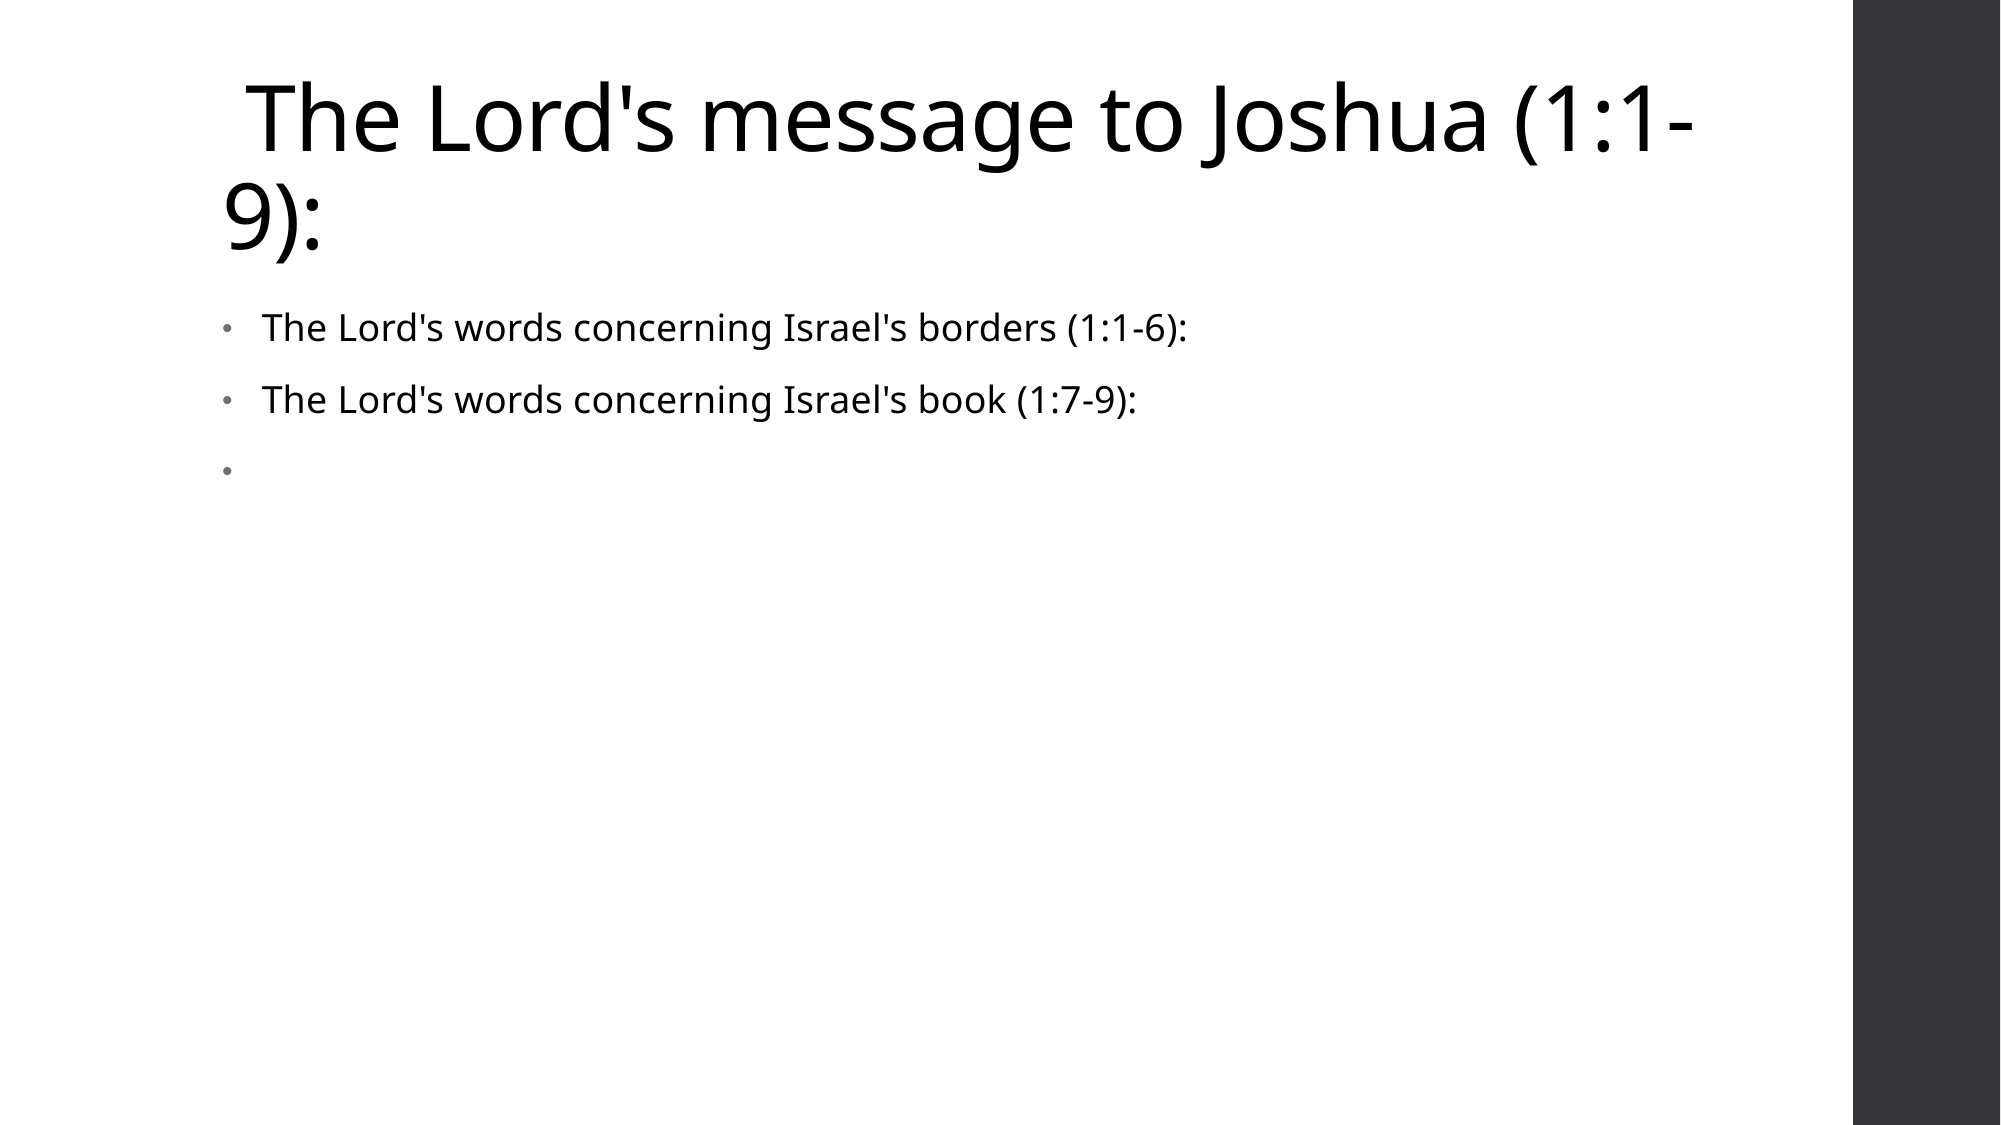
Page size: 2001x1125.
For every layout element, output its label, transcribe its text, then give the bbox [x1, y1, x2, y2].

list The Lord's words concerning Israel's borders (1:1-6): The Lord's words concerning Israel's book (1:7-9): [206, 299, 1617, 1014]
title The Lord's message to Joshua (1:1-9): [206, 60, 1797, 278]
